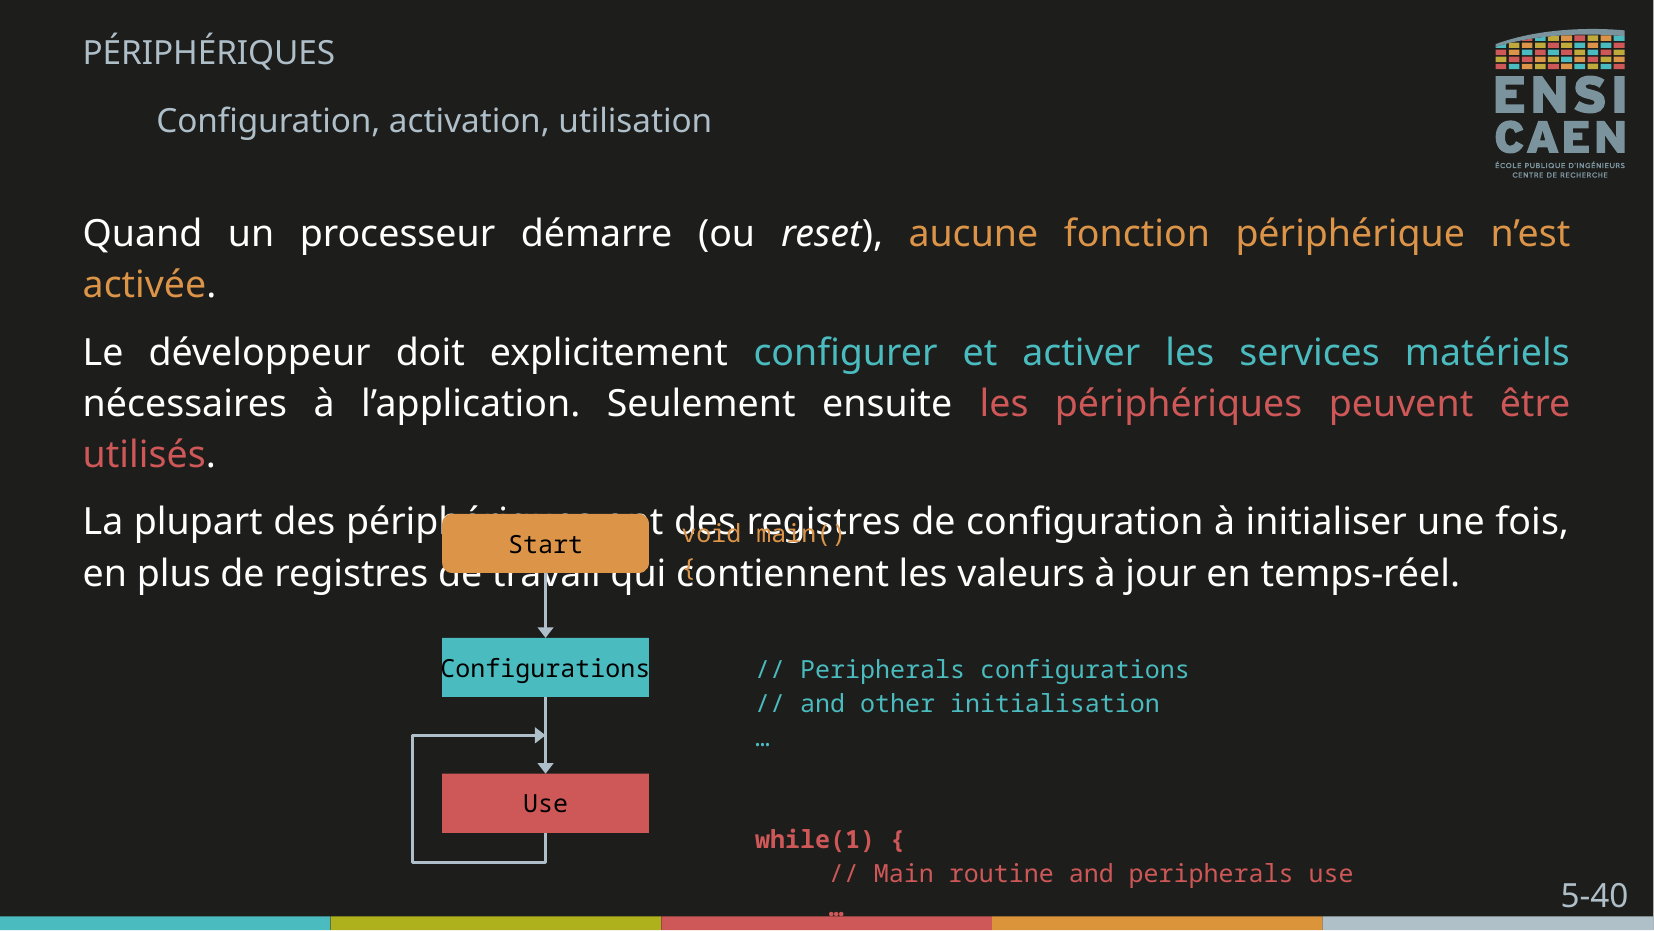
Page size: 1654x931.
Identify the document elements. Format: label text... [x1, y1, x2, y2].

text_box void main() { // Peripherals configurations // and other initialisation … while(1) { // Main routine and peripherals use … } } [666, 507, 1376, 873]
text_box Configurations [442, 637, 649, 697]
text_box Use [442, 773, 649, 833]
text_box Start [442, 513, 649, 573]
list Quand un processeur démarre (ou reset), aucune fonction périphérique n’est activée. Le développeur doit explicitement configurer et activer les services matériels nécessaires à l’application. Seulement ensuite les périphériques peuvent être utilisés. La plupart des périphériques ont des registres de configuration à initialiser une fois, en plus de registres de travail qui contiennent les valeurs à jour en temps-réel. [82, 206, 1571, 916]
title PÉRIPHÉRIQUES Configuration, activation, utilisation [82, 0, 1467, 148]
